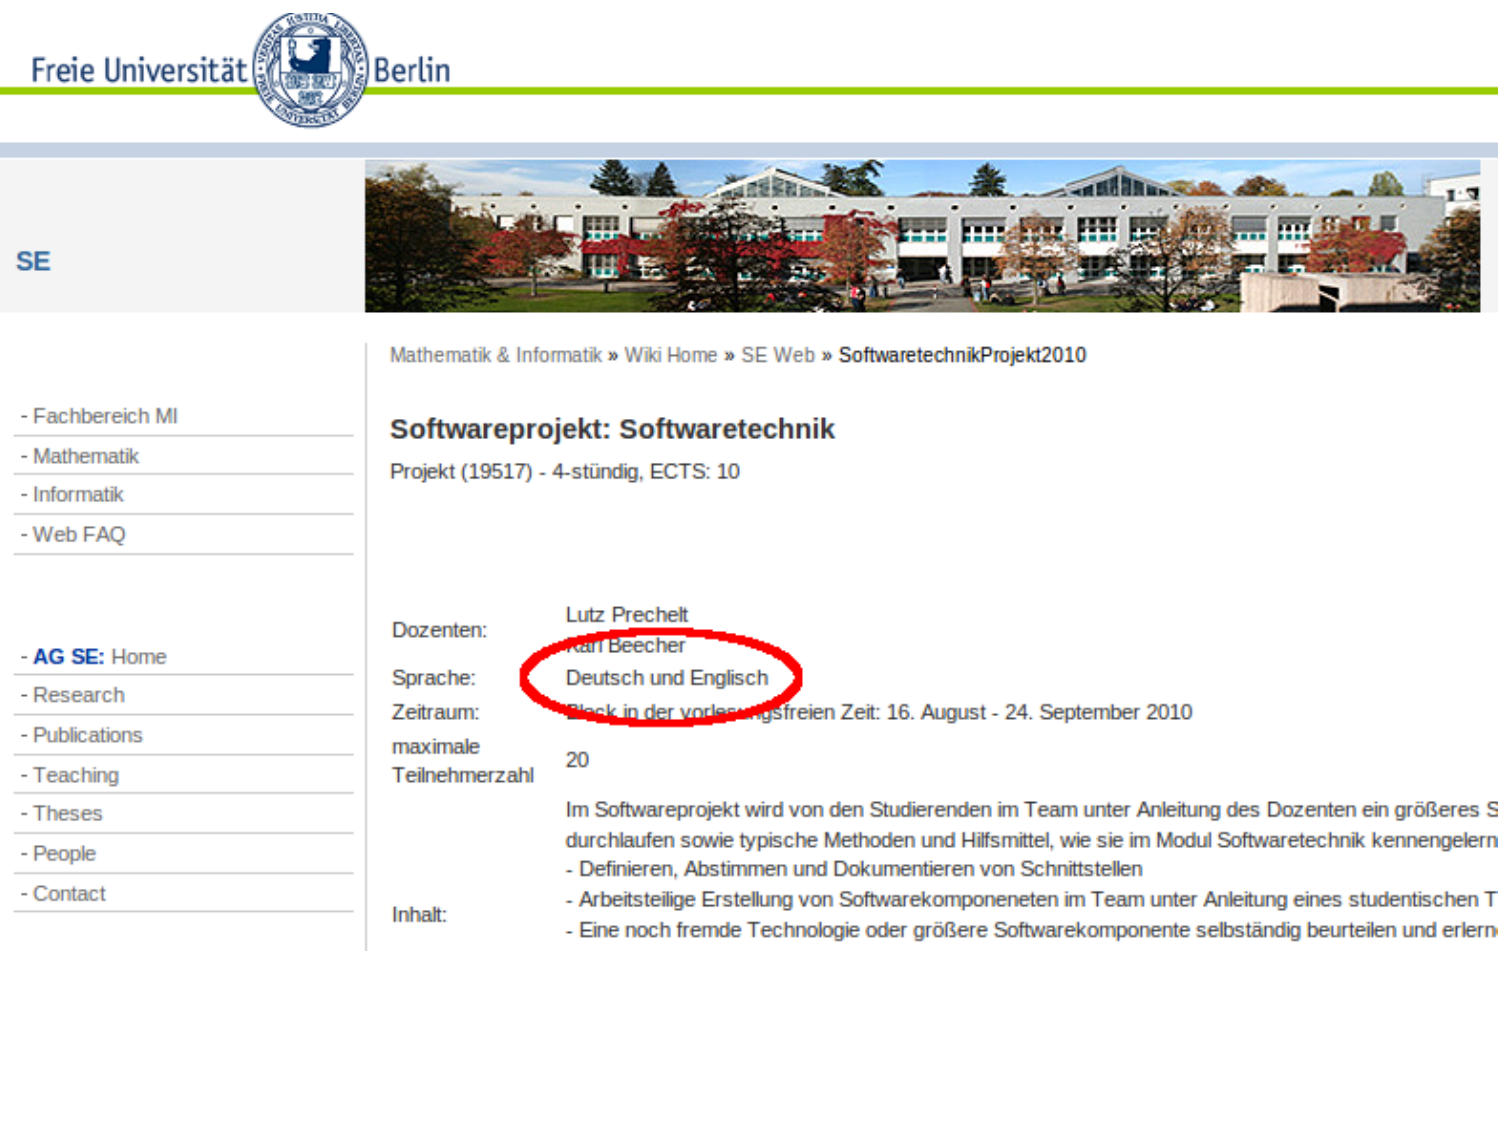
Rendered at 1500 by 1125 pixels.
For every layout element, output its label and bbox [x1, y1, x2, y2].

picture [0, 13, 1498, 951]
